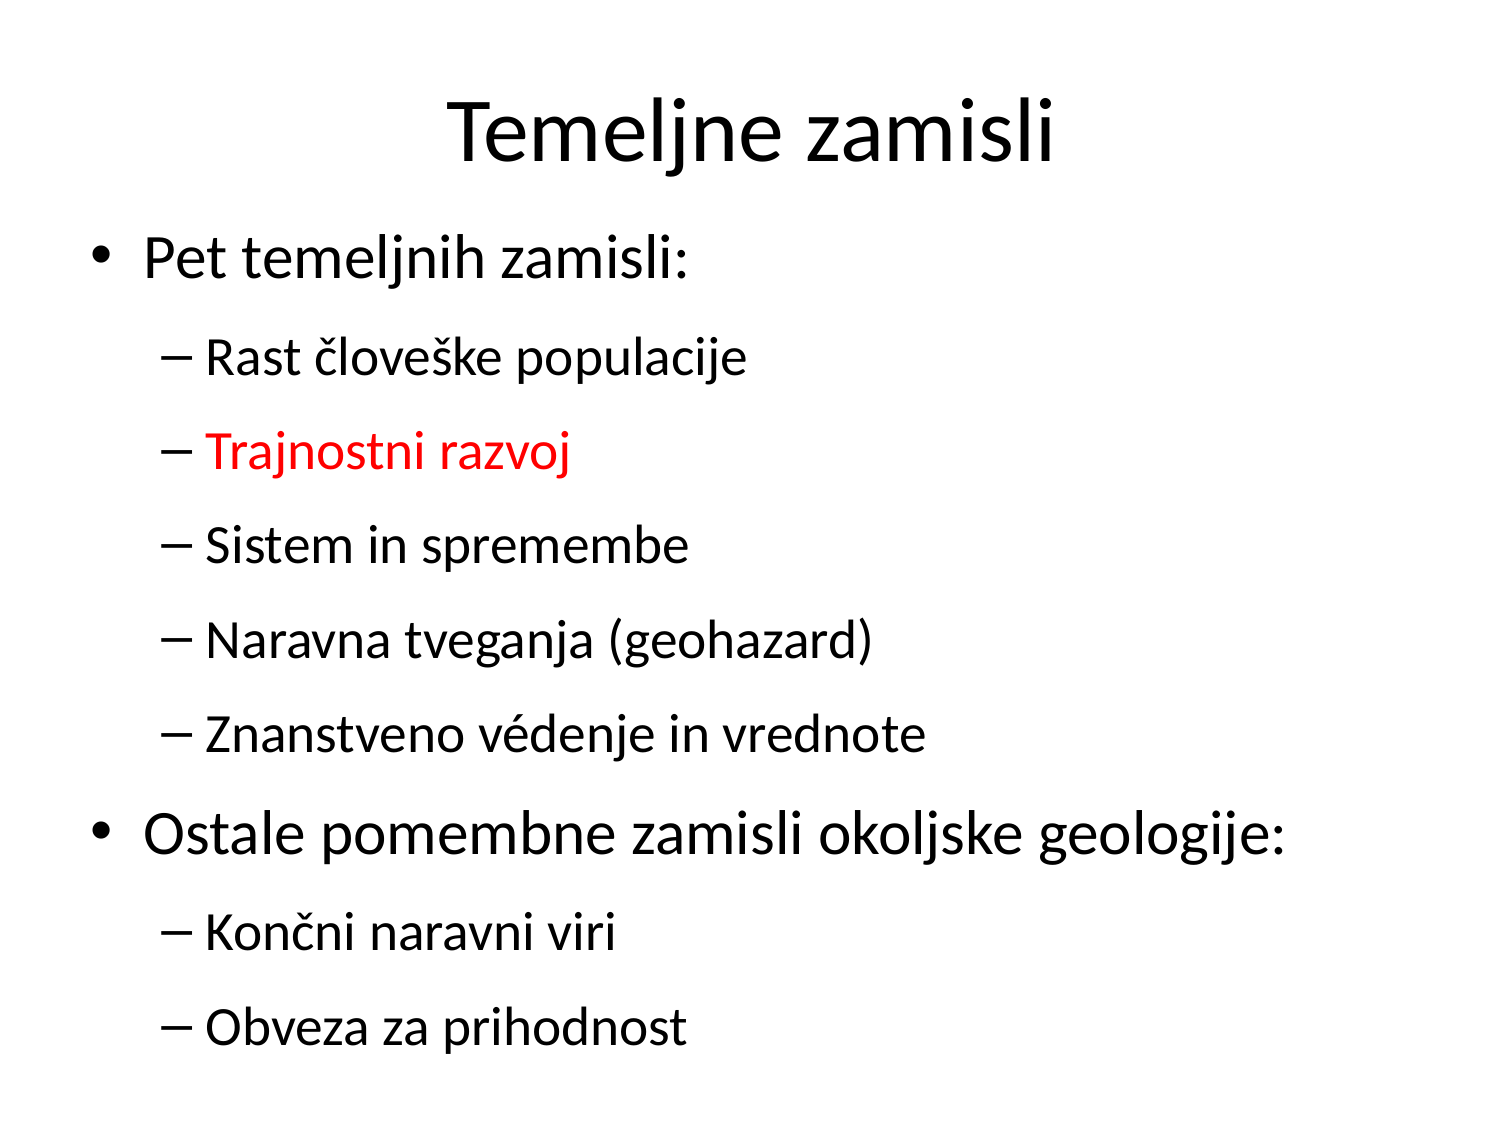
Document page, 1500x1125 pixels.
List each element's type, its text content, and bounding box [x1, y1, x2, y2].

title Temeljne zamisli [76, 30, 1427, 219]
list Pet temeljnih zamisli: Rast človeške populacije Trajnostni razvoj Sistem in spremembe Naravna tveganja (geohazard) Znanstveno védenje in vrednote Ostale pomembne zamisli okoljske geologije: Končni naravni viri Obveza za prihodnost [75, 208, 1425, 1071]
